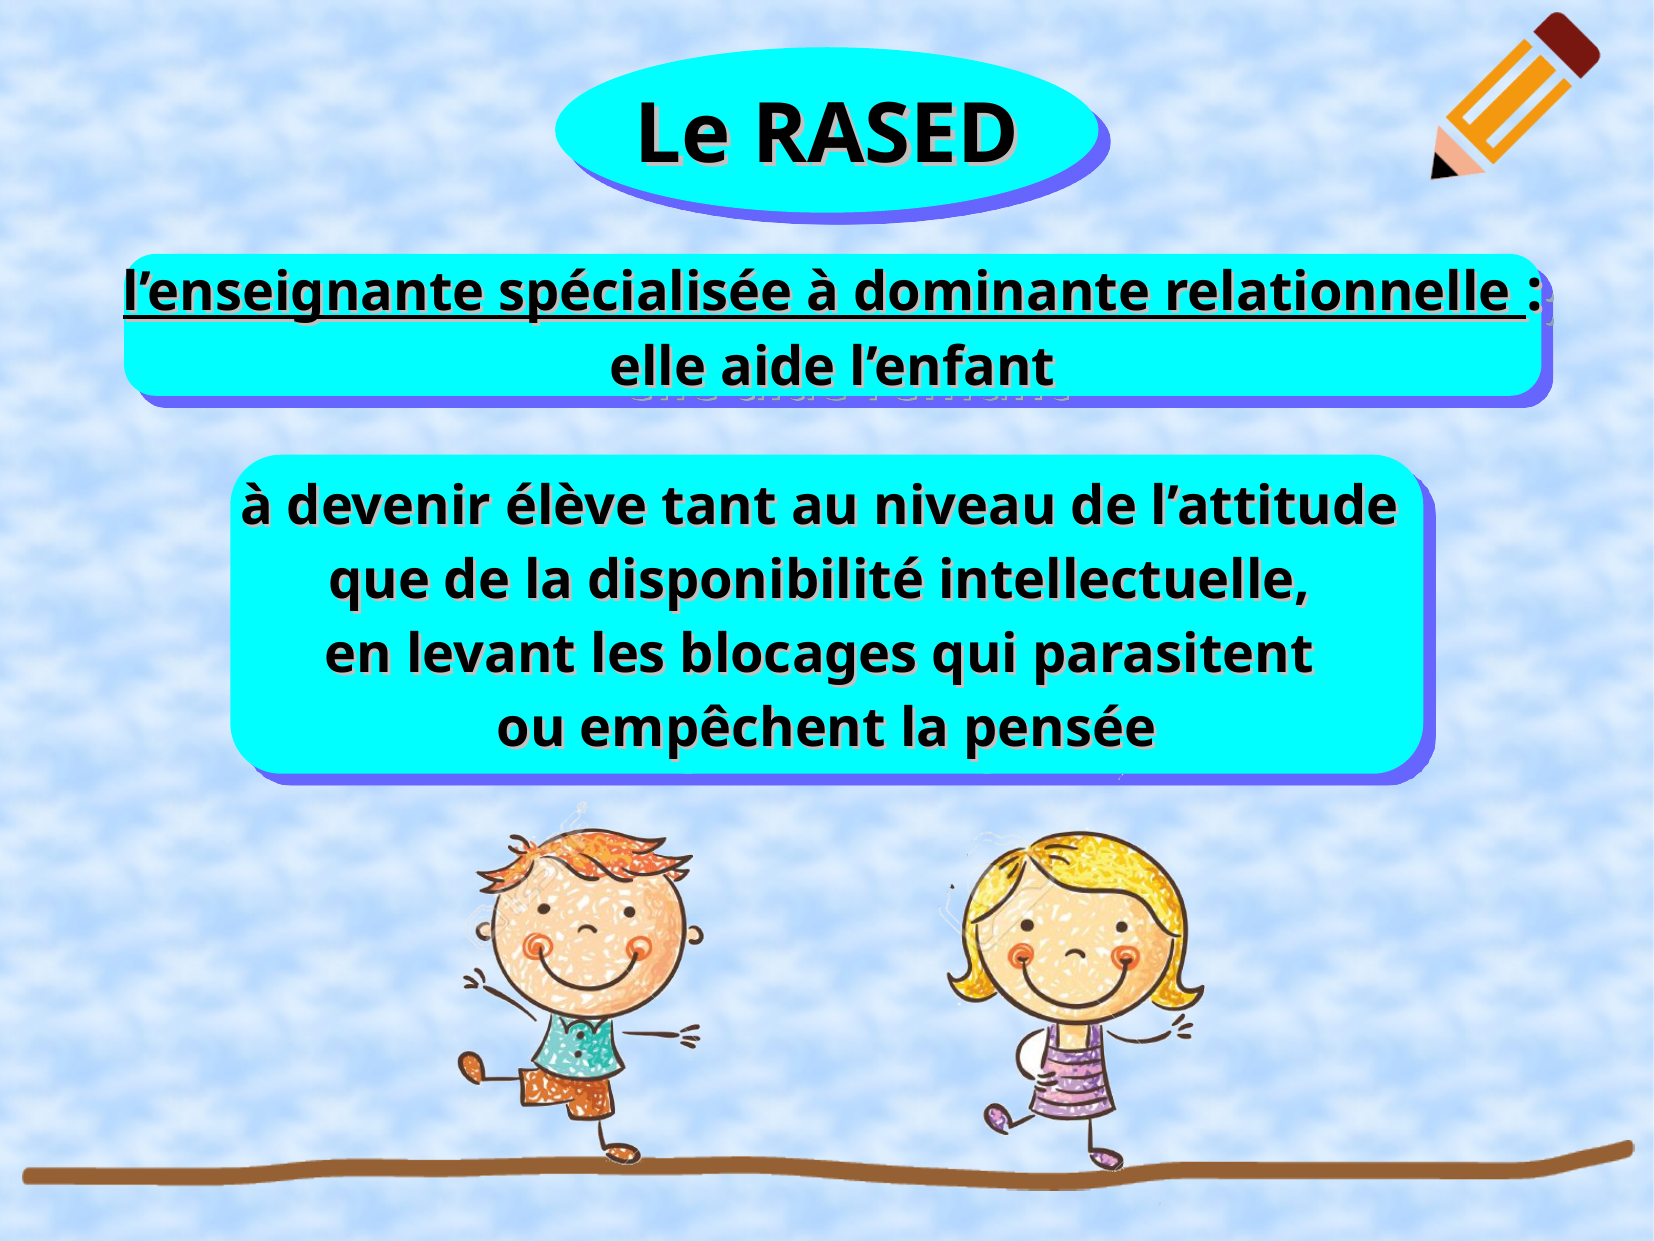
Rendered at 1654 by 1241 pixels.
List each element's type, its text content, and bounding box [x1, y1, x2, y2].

text_box à devenir élève tant au niveau de l’attitude que de la disponibilité intellectuelle, en levant les blocages qui parasitent ou empêchent la pensée [230, 454, 1424, 774]
text_box Le RASED [555, 47, 1099, 213]
picture [0, 0, 1654, 1241]
text_box l’enseignante spécialisée à dominante relationnelle : elle aide l’enfant [124, 253, 1542, 396]
